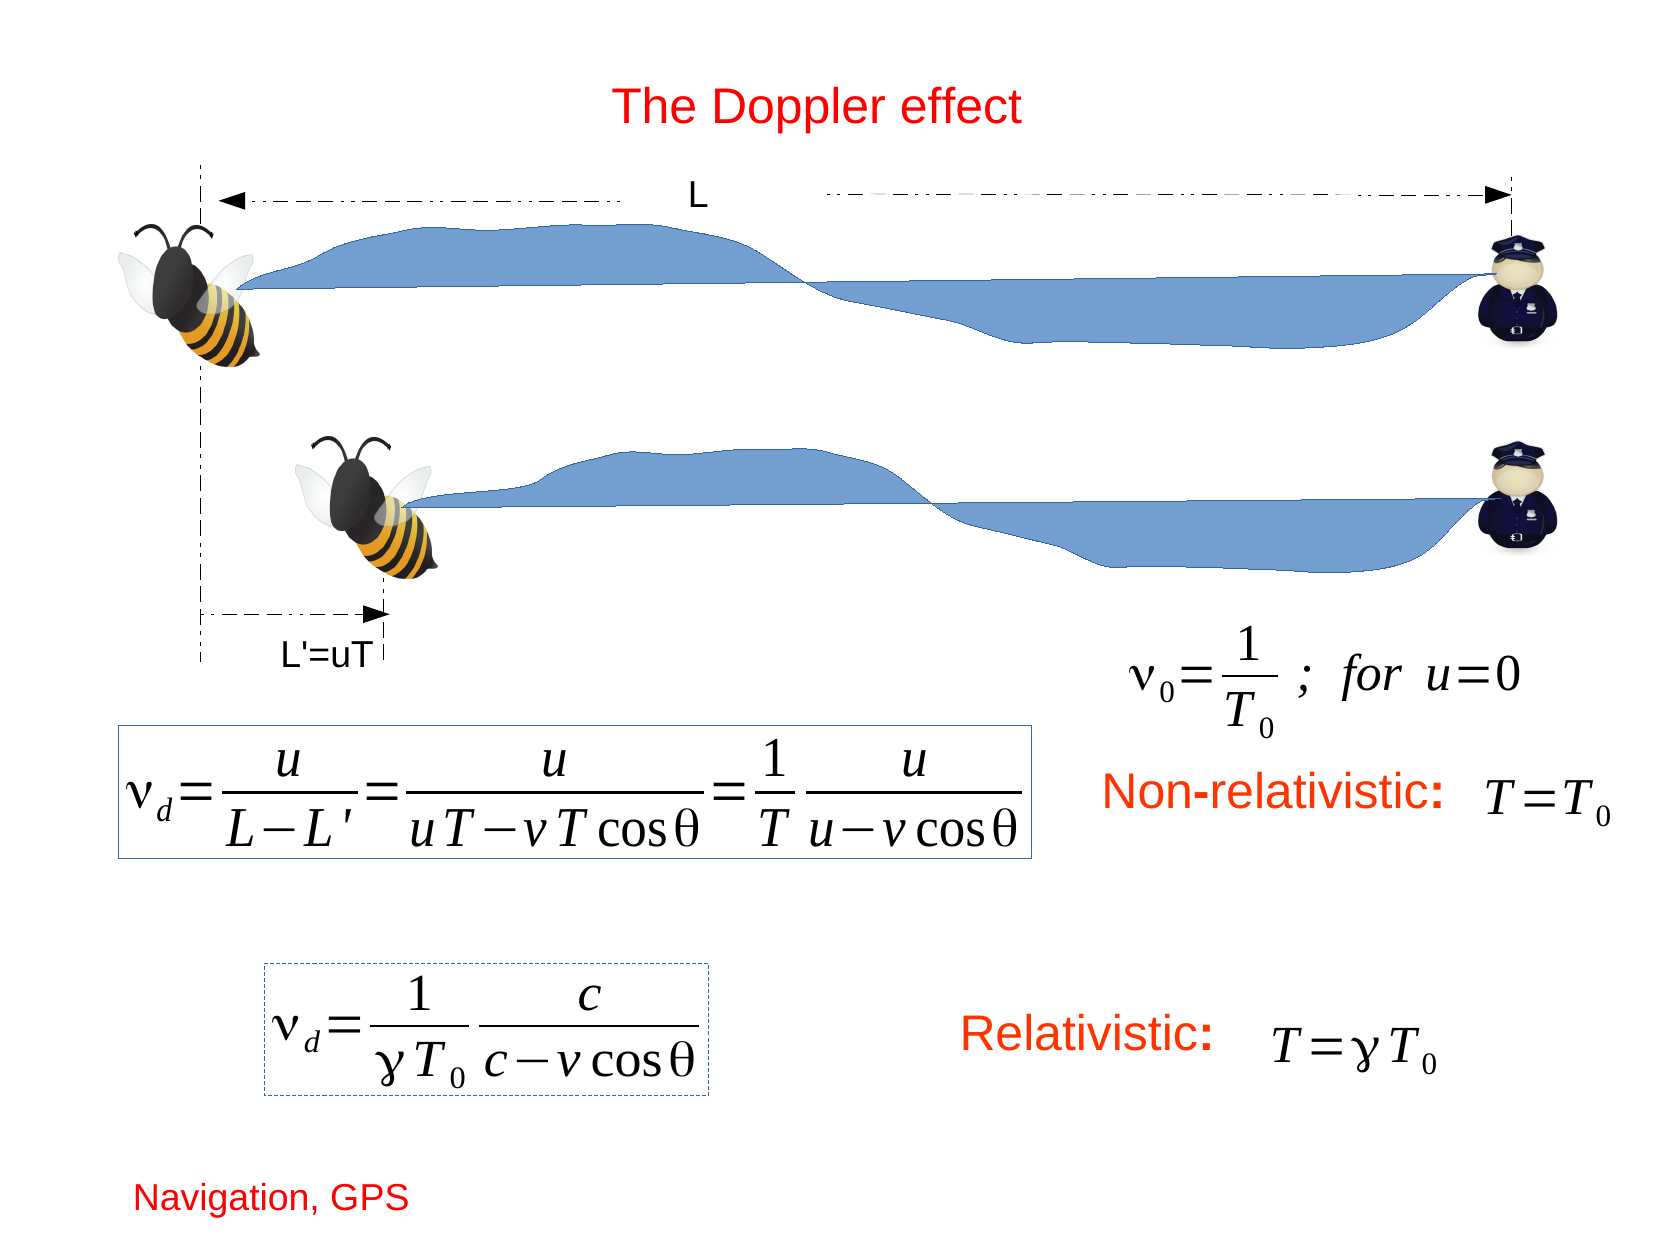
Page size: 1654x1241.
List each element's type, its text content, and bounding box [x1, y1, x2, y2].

text_box Non-relativistic: [1086, 755, 1475, 831]
text_box Relativistic: [944, 998, 1244, 1073]
picture [118, 224, 260, 367]
text_box The Doppler effect [596, 70, 1037, 146]
picture [1464, 230, 1571, 349]
text_box [236, 224, 1497, 349]
chart [264, 963, 709, 1096]
chart [1476, 767, 1619, 834]
text_box L'=uT [265, 625, 390, 686]
text_box [401, 448, 1501, 573]
chart [118, 725, 1032, 859]
text_box Navigation, GPS [118, 1169, 425, 1230]
picture [1464, 436, 1571, 556]
picture [295, 436, 438, 579]
text_box L [673, 166, 724, 226]
chart [1122, 614, 1529, 745]
chart [1263, 1015, 1445, 1082]
